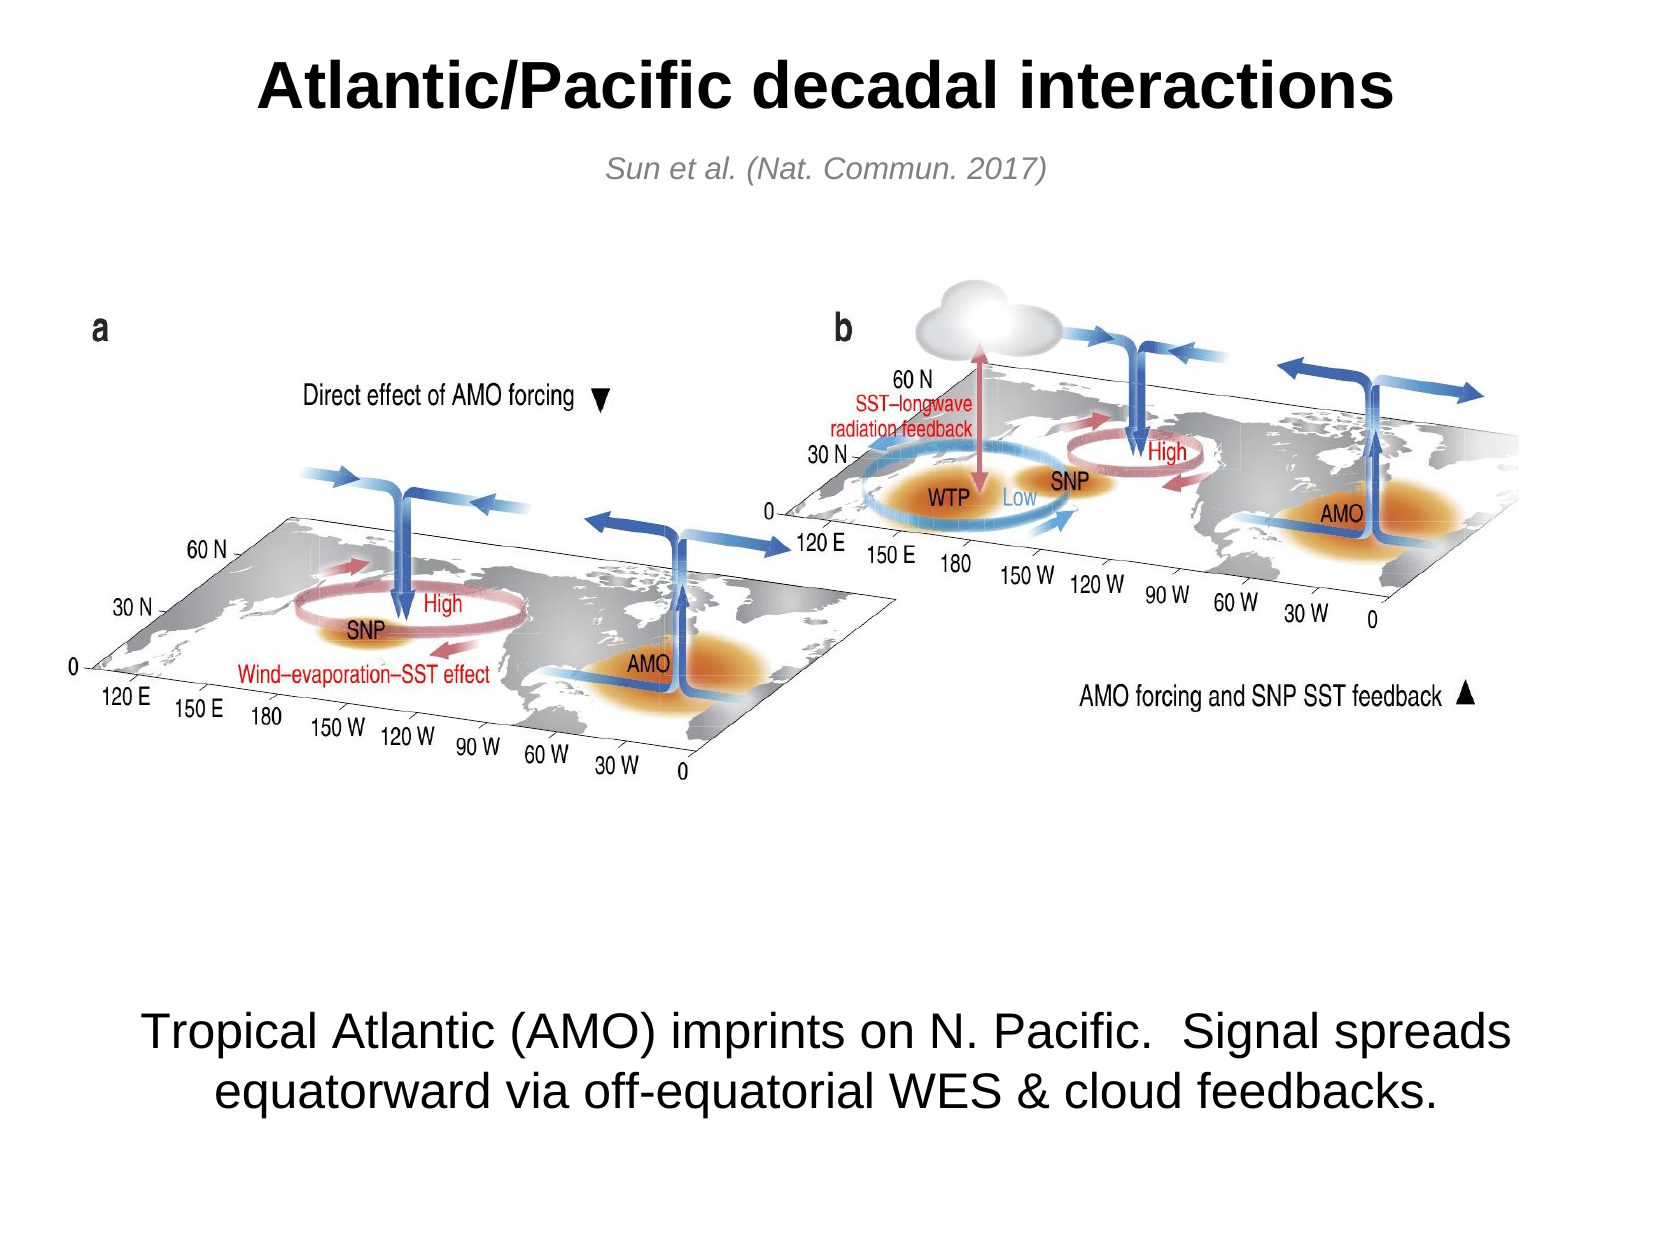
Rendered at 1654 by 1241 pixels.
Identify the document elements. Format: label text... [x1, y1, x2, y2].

text_box Sun et al. (Nat. Commun. 2017) [414, 145, 1240, 198]
text_box [14, 800, 1648, 1241]
text_box Atlantic/Pacific decadal interactions [18, 30, 1635, 123]
text_box Tropical Atlantic (AMO) imprints on N. Pacific. Signal spreads equatorward via off-equatorial WES & cloud feedbacks. [35, 998, 1619, 1119]
picture [20, 272, 1641, 800]
